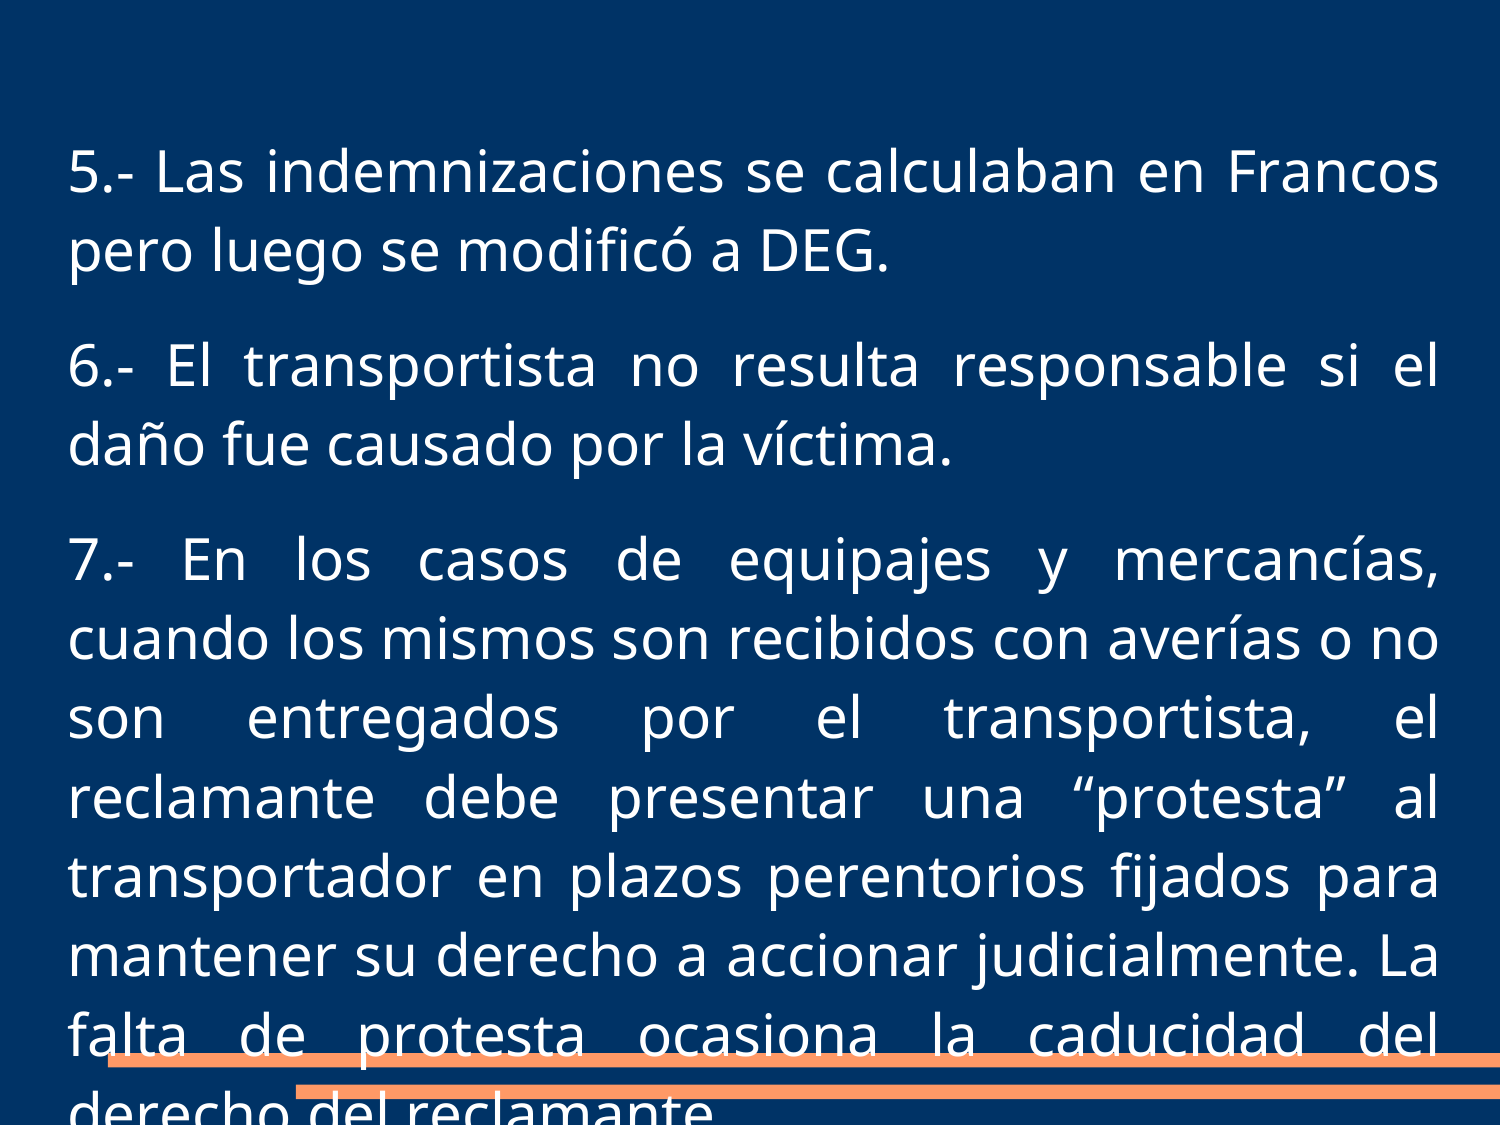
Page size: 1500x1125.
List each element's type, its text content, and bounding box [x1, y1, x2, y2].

list 5.- Las indemnizaciones se calculaban en Francos pero luego se modificó a DEG. 6.- El transportista no resulta responsable si el daño fue causado por la víctima. 7.- En los casos de equipajes y mercancías, cuando los mismos son recibidos con averías o no son entregados por el transportista, el reclamante debe presentar una “protesta” al transportador en plazos perentorios fijados para mantener su derecho a accionar judicialmente. La falta de protesta ocasiona la caducidad del derecho del reclamante. [67, 129, 1441, 1015]
